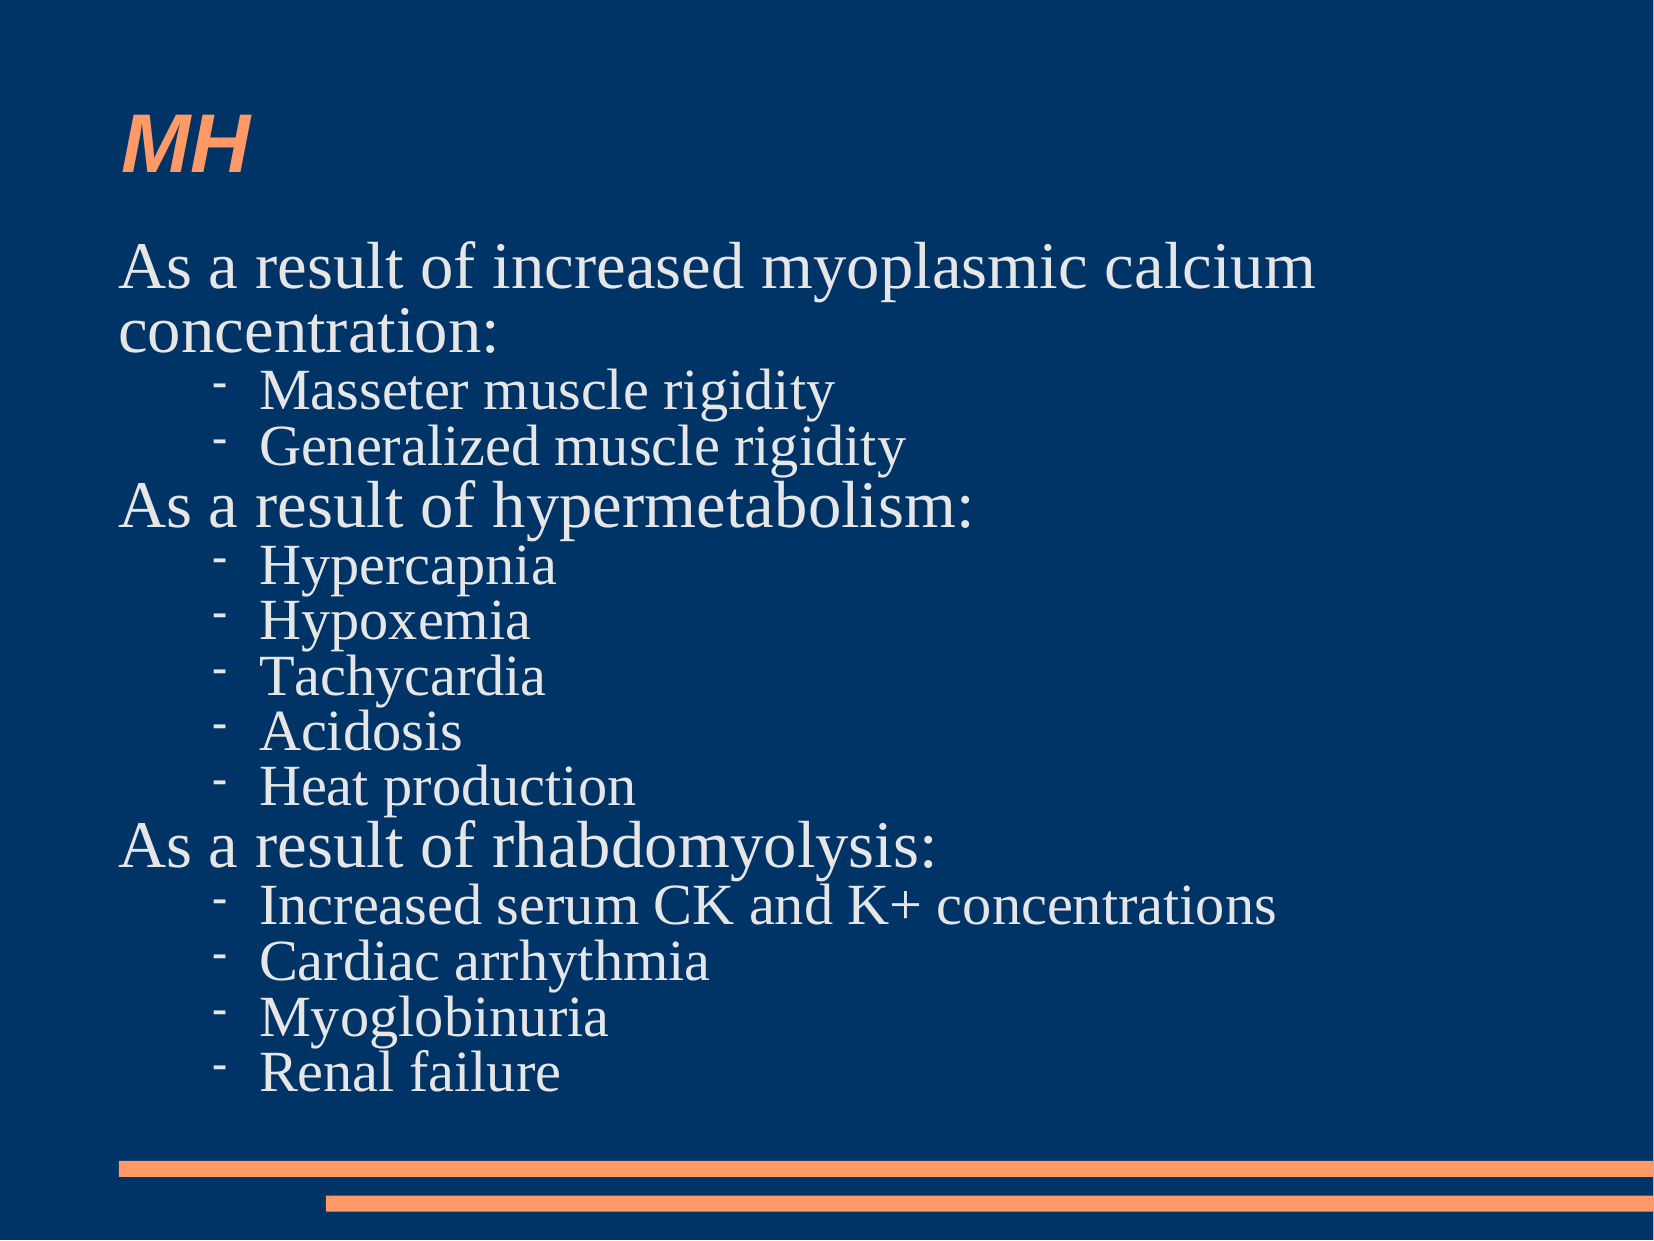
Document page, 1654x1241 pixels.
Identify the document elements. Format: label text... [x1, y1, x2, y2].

title MH [121, 46, 1534, 237]
list As a result of increased myoplasmic calcium concentration: Masseter muscle rigidity Generalized muscle rigidity As a result of hypermetabolism: Hypercapnia Hypoxemia Tachycardia Acidosis Heat production As a result of rhabdomyolysis: Increased serum CK and K+ concentrations Cardiac arrhythmia Myoglobinuria Renal failure [118, 237, 1557, 1123]
